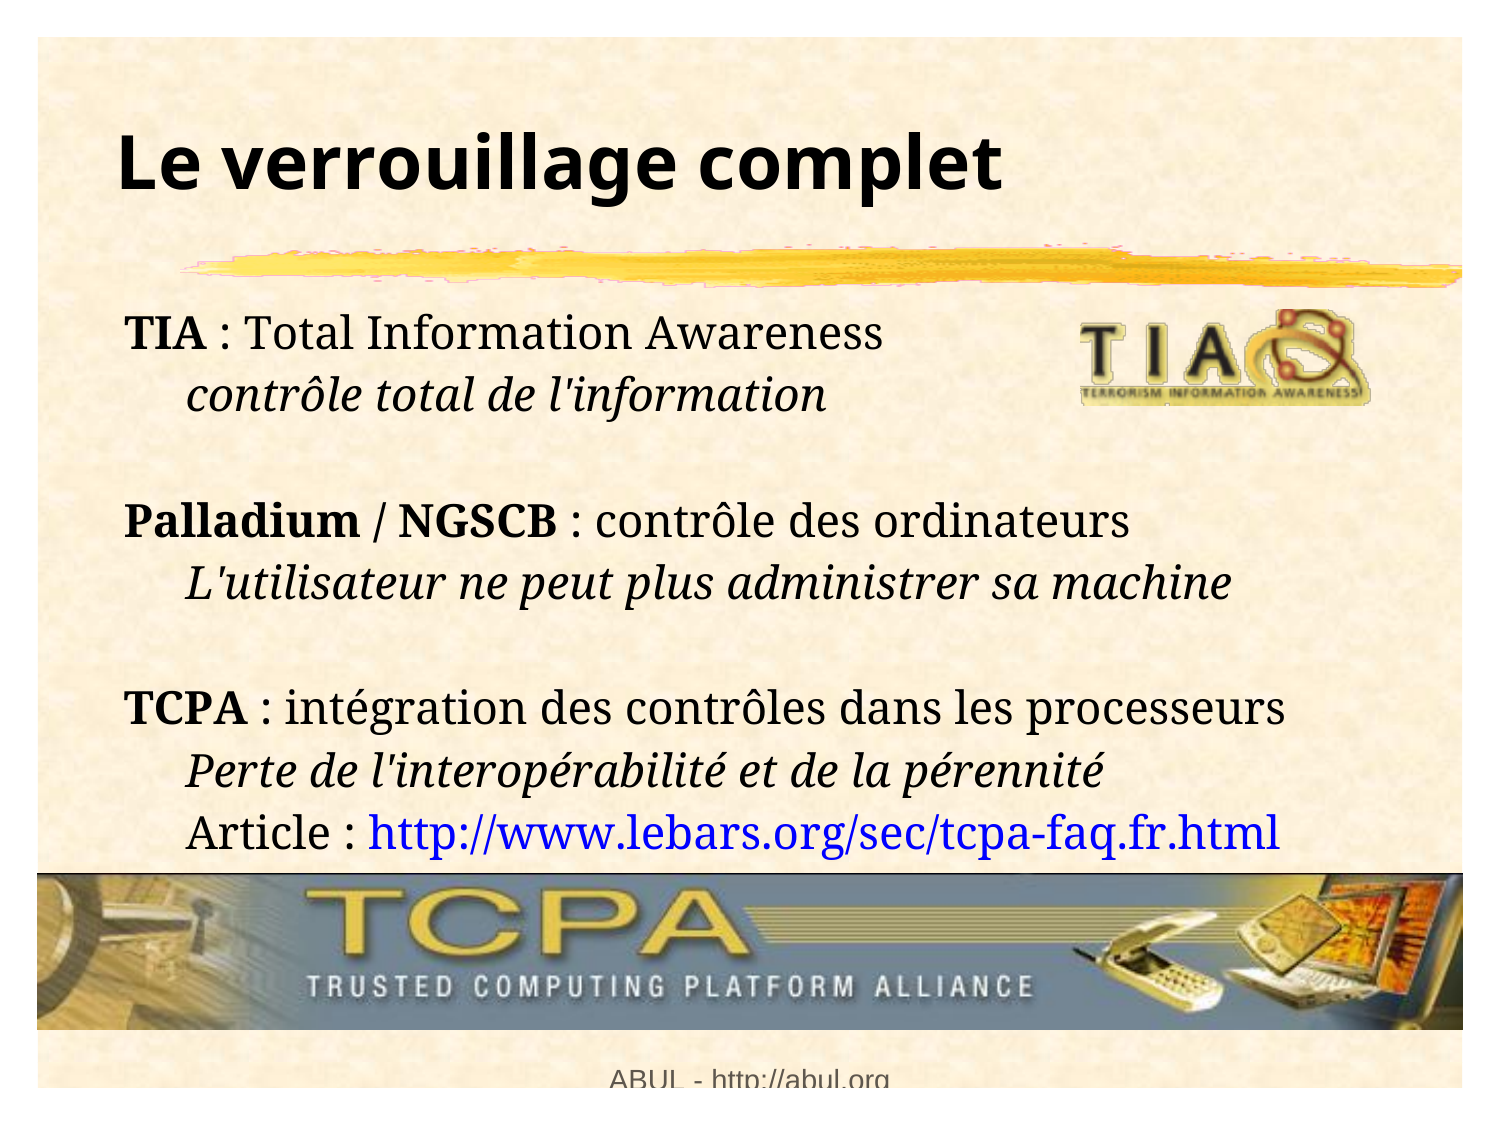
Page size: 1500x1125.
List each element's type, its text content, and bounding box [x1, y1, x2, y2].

picture [806, 1076, 813, 1088]
picture [559, 829, 569, 845]
picture [633, 1081, 643, 1088]
text_box TIA : Total Information Awareness contrôle total de l'information Palladium / NGSCB : contrôle des ordinateurs L'utilisateur ne peut plus administrer sa machine TCPA : intégration des contrôles dans les processeurs Perte de l'interopérabilité et de la pérennité Article : http://www.lebars.org/sec/tcpa-faq.fr.html [111, 300, 1463, 829]
picture [825, 849, 839, 858]
picture [598, 829, 608, 845]
picture [788, 1082, 795, 1088]
picture [1080, 309, 1373, 406]
picture [886, 829, 897, 835]
picture [612, 1084, 624, 1088]
picture [633, 1072, 642, 1078]
title Le verrouillage complet [101, 72, 1427, 248]
picture [674, 829, 686, 847]
picture [37, 37, 1463, 1088]
picture [1095, 829, 1107, 847]
picture [827, 829, 836, 838]
picture [1012, 837, 1022, 847]
picture [779, 829, 791, 847]
picture [1069, 837, 1079, 847]
picture [583, 829, 592, 844]
picture [195, 829, 205, 836]
picture [700, 837, 710, 847]
picture [504, 829, 513, 844]
picture [986, 829, 998, 847]
picture [614, 1073, 621, 1082]
picture [647, 829, 658, 835]
picture [878, 1076, 886, 1088]
picture [716, 1076, 723, 1088]
picture [852, 1076, 860, 1088]
picture [313, 829, 324, 835]
picture [732, 1076, 737, 1088]
picture [544, 829, 553, 844]
picture [519, 829, 529, 845]
picture [438, 829, 450, 847]
picture [748, 1076, 755, 1088]
